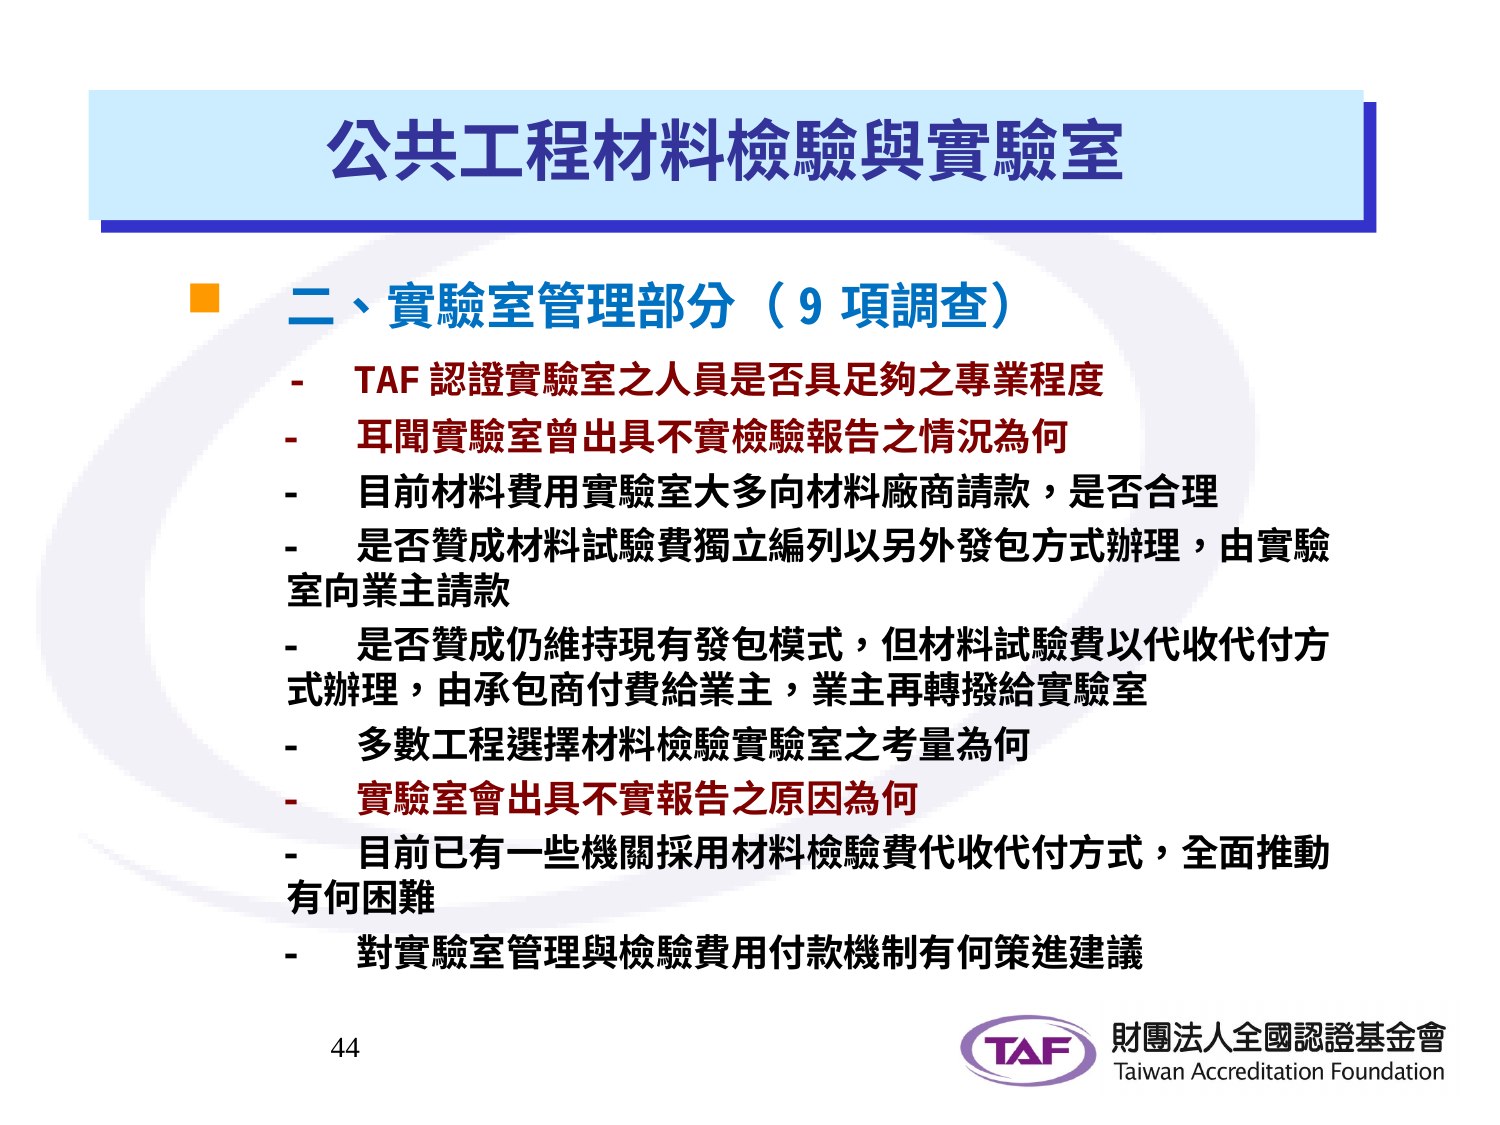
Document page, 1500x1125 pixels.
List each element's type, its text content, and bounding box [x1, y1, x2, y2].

list 二、實驗室管理部分（9項調查） - TAF認證實驗室之人員是否具足夠之專業程度 - 耳聞實驗室曾出具不實檢驗報告之情況為何 - 目前材料費用實驗室大多向材料廠商請款，是否合理 - 是否贊成材料試驗費獨立編列以另外發包方式辦理，由實驗室向業主請款 - 是否贊成仍維持現有發包模式，但材料試驗費以代收代付方式辦理，由承包商付費給業主，業主再轉撥給實驗室 - 多數工程選擇材料檢驗實驗室之考量為何 - 實驗室會出具不實報告之原因為何 - 目前已有一些機關採用材料檢驗費代收代付方式，全面推動有何困難 - 對實驗室管理與檢驗費用付款機制有何策進建議 [171, 267, 1377, 988]
picture [937, 999, 1462, 1097]
text_box 公共工程材料檢驗與實驗室 [88, 90, 1364, 221]
text_box <編號> [199, 1021, 376, 1125]
